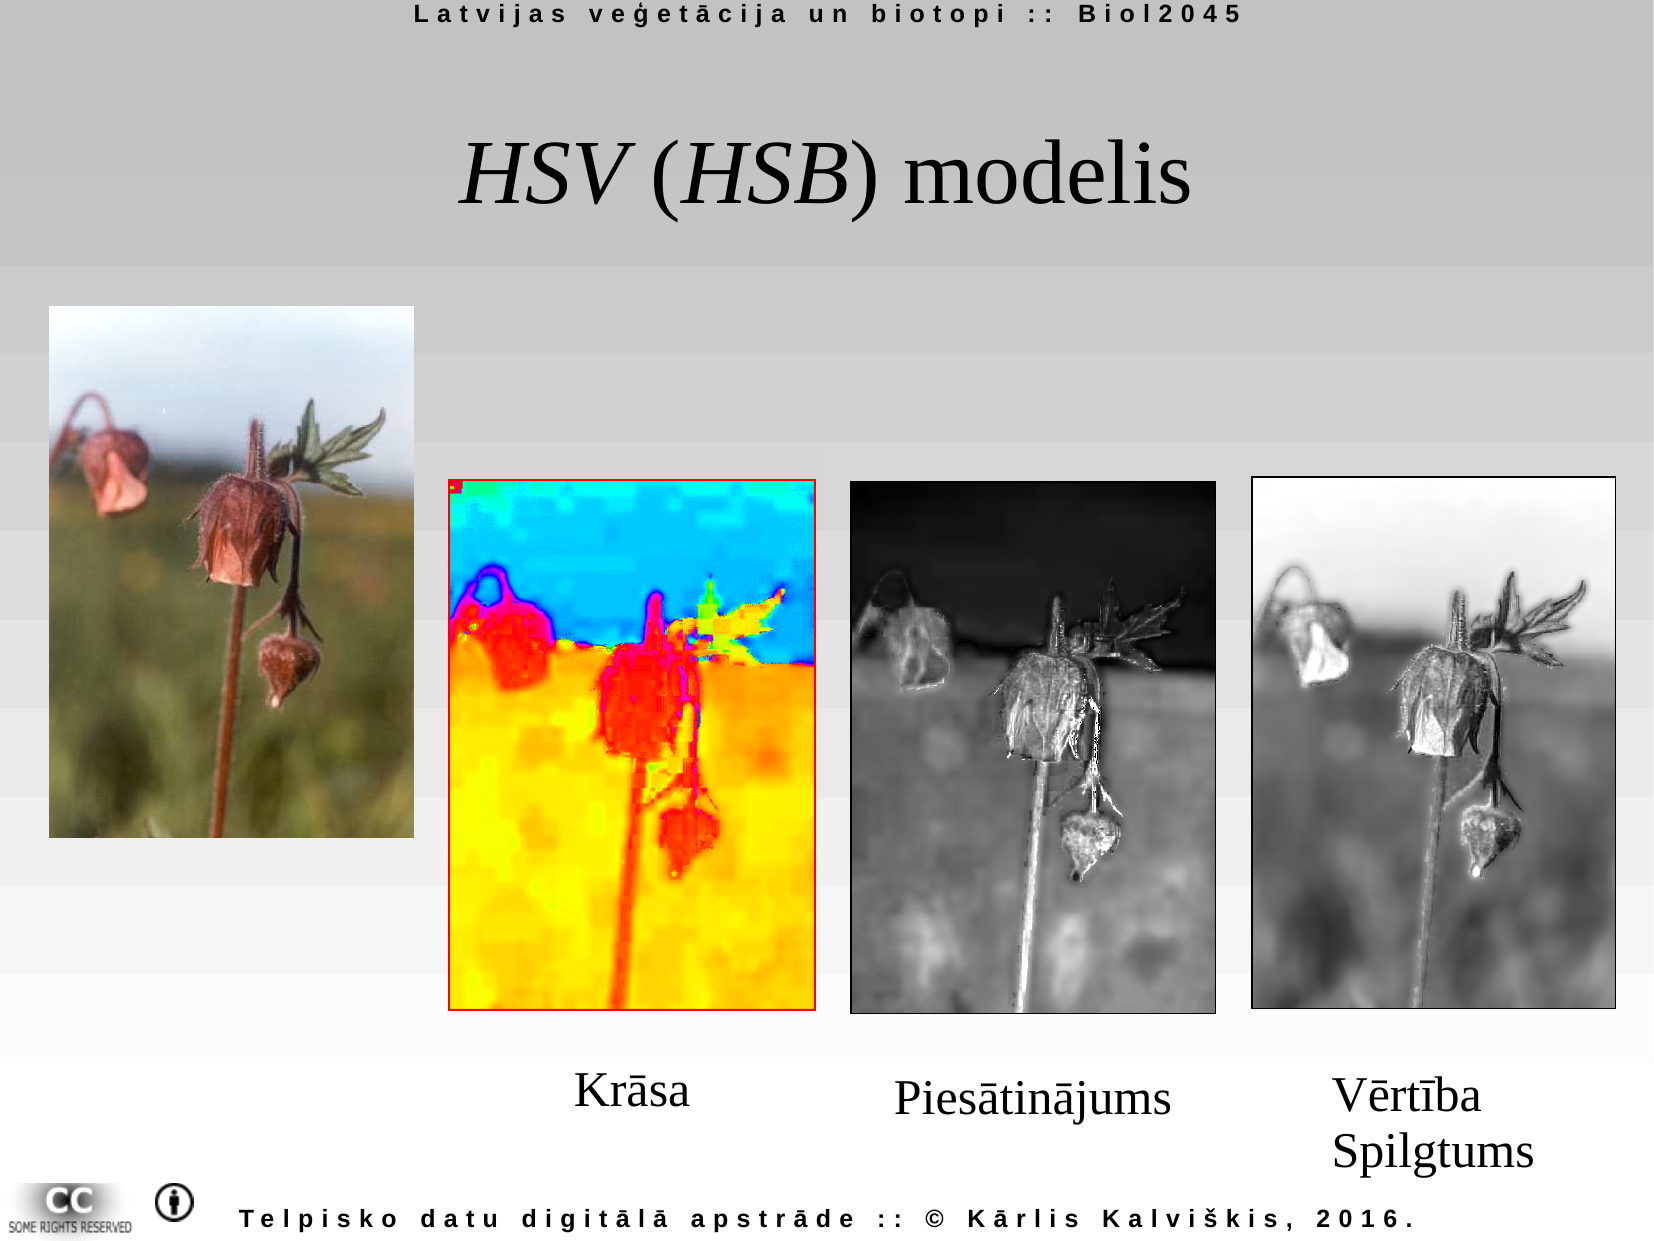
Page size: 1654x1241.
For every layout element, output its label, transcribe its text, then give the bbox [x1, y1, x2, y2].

title HSV (HSB) modelis [29, 49, 1625, 296]
picture [0, 0, 1654, 1241]
text_box Vērtība Spilgtums [1331, 1067, 1535, 1178]
text_box Piesātinājums [893, 1069, 1173, 1126]
text_box Krāsa [573, 1062, 691, 1118]
